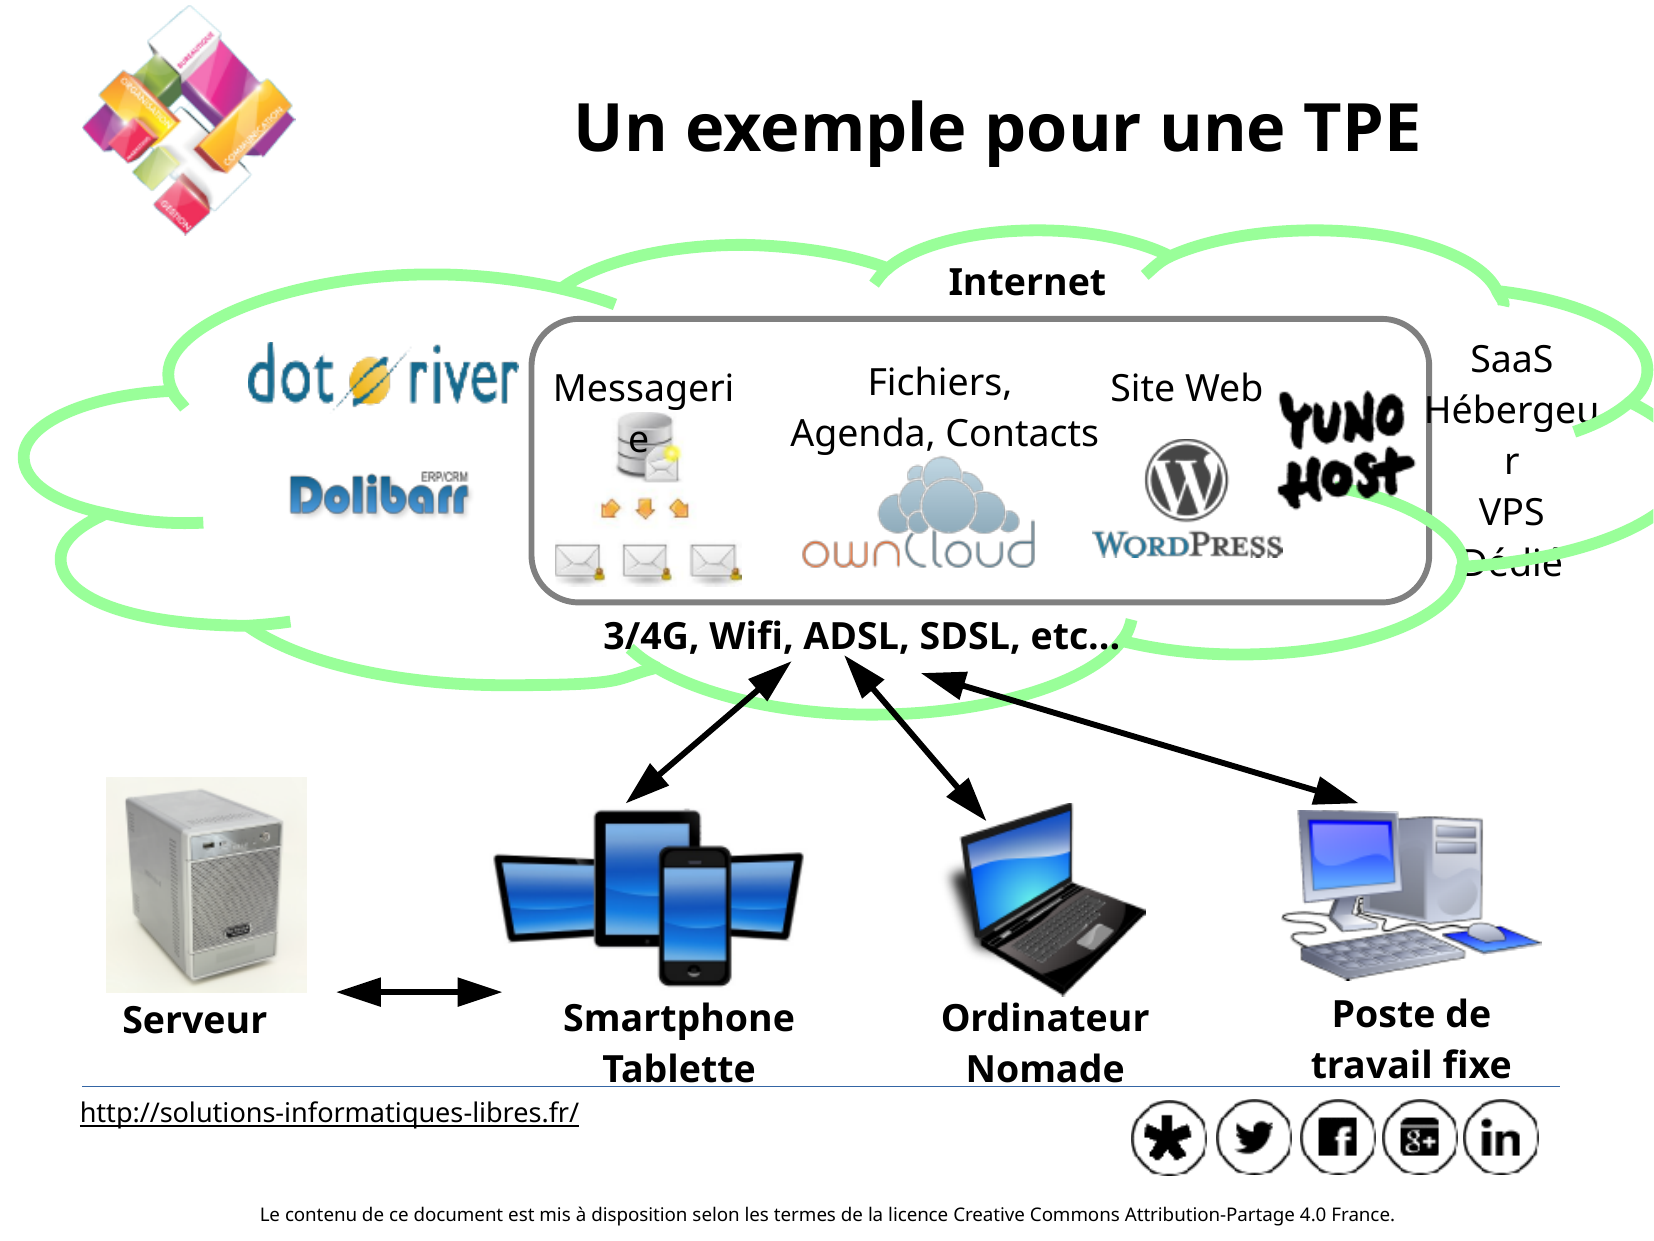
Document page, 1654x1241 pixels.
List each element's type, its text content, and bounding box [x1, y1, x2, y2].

picture [555, 413, 742, 587]
picture [1216, 1099, 1292, 1175]
text_box Internet [921, 248, 1134, 319]
picture [472, 755, 834, 1011]
picture [1281, 810, 1542, 980]
picture [1300, 1099, 1376, 1175]
picture [106, 777, 307, 986]
text_box Fichiers, Agenda, Contacts [773, 348, 1117, 451]
picture [791, 451, 1050, 578]
text_box Serveur [59, 986, 331, 1058]
picture [82, 5, 296, 236]
picture [938, 803, 1146, 984]
picture [1092, 389, 1418, 558]
picture [1131, 1100, 1207, 1176]
title Un exemple pour une TPE [342, 13, 1654, 237]
text_box Poste de travail fixe [1275, 980, 1548, 1083]
text_box 3/4G, Wifi, ADSL, SDSL, etc... [543, 602, 1182, 674]
text_box Site Web [1015, 354, 1359, 414]
text_box SaaS Hébergeur VPS Dédié [1405, 324, 1619, 526]
picture [248, 342, 519, 573]
picture [1463, 1099, 1539, 1175]
picture [1382, 1099, 1458, 1175]
text_box Ordinateur Nomade [909, 984, 1182, 1087]
text_box Messagerie [537, 354, 751, 413]
text_box Smartphone Tablette [543, 984, 815, 1087]
